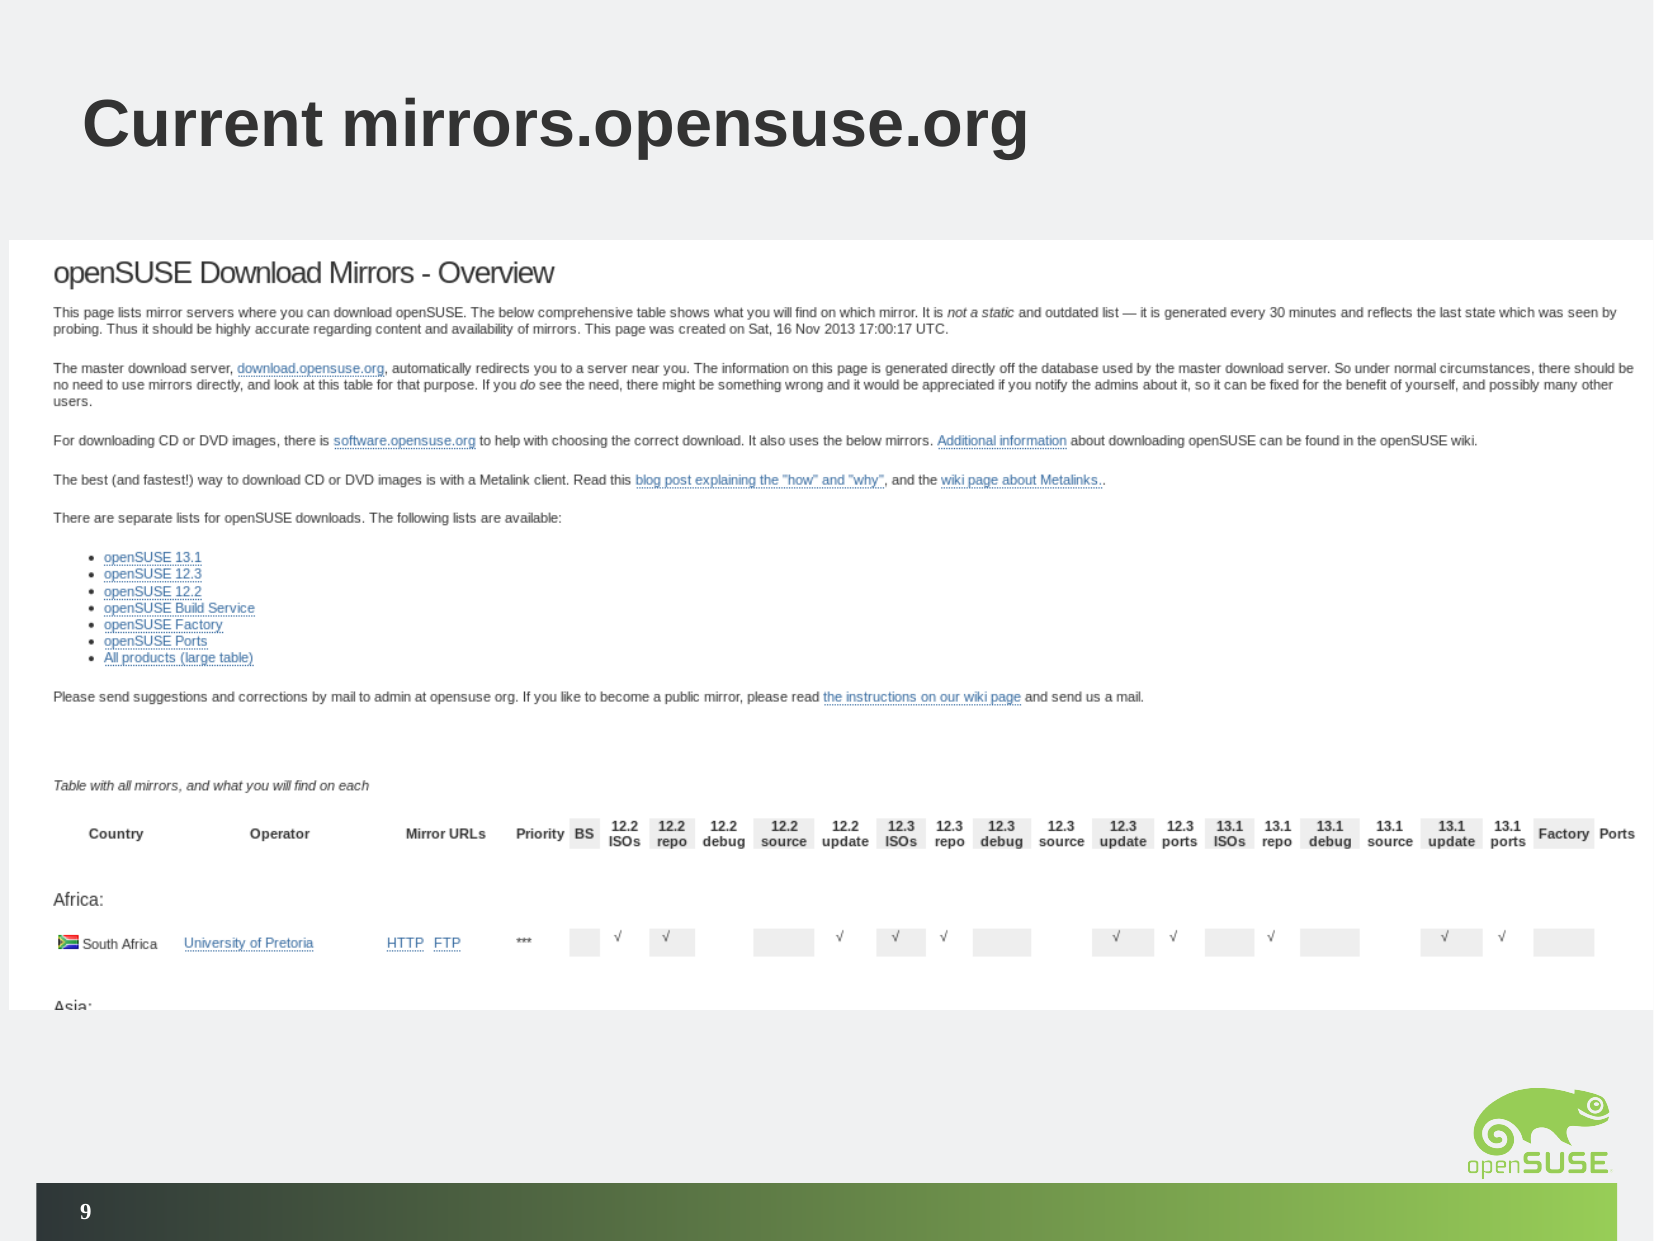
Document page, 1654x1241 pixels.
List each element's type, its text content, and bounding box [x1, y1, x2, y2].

title Current mirrors.opensuse.org [82, 49, 1571, 198]
picture [0, 0, 1654, 1241]
